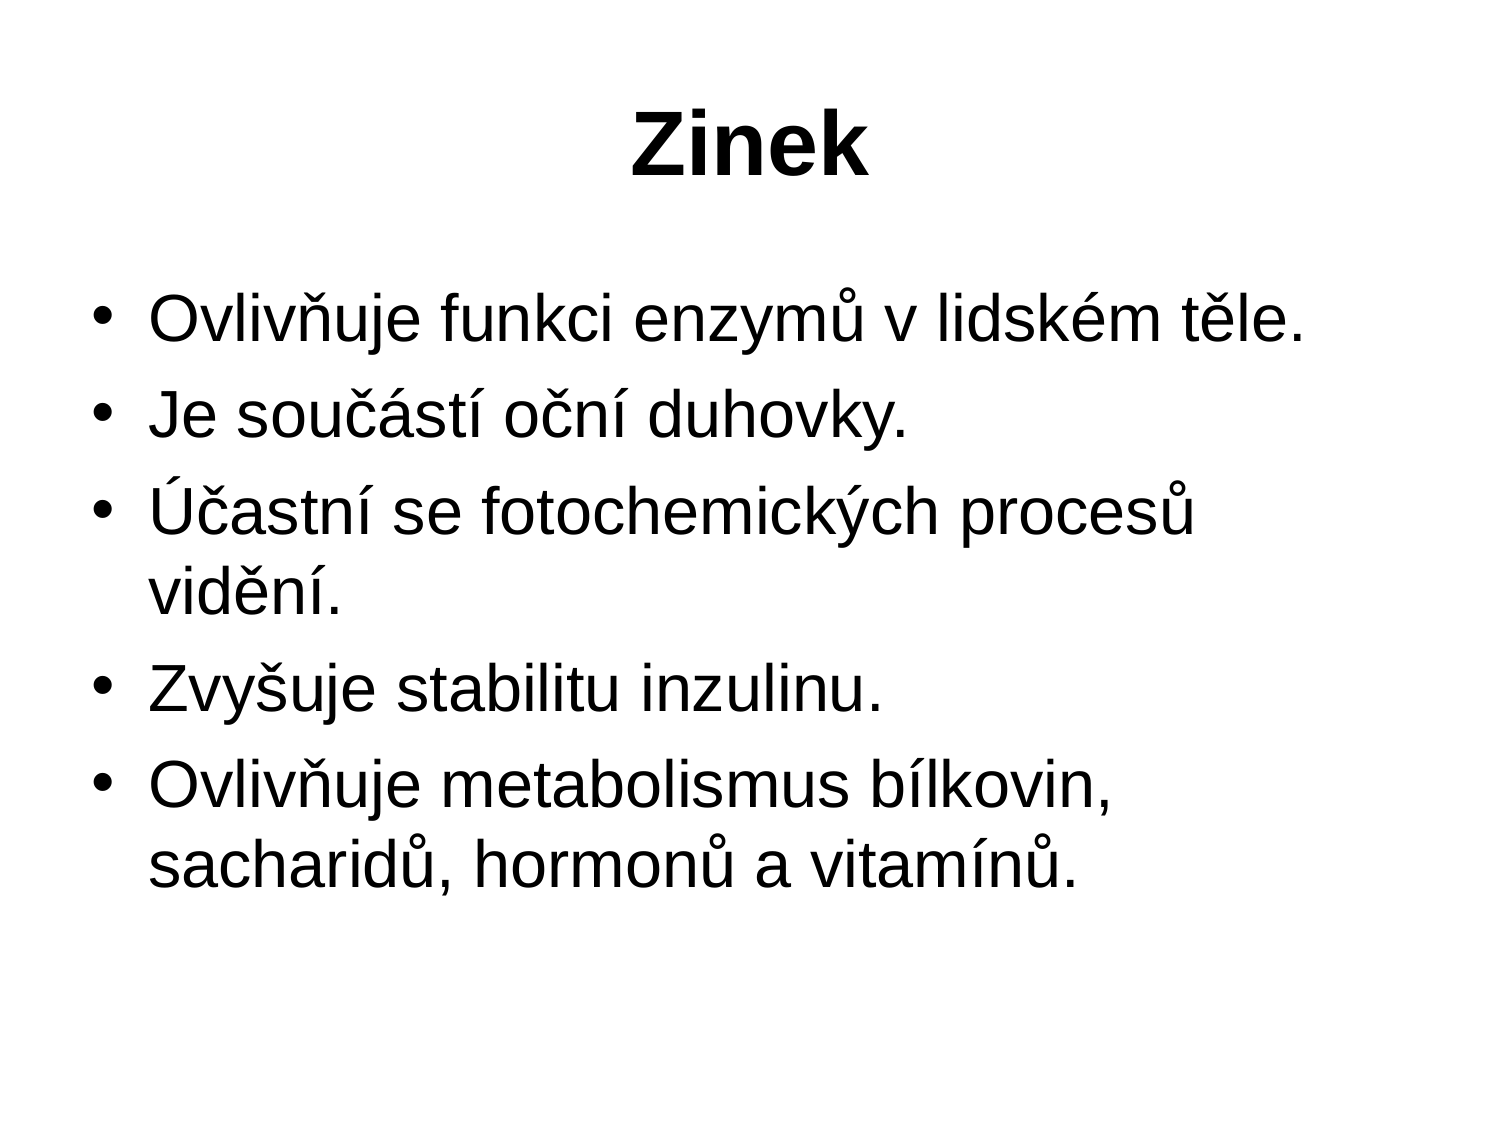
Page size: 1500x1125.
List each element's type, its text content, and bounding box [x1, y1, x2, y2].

list Ovlivňuje funkci enzymů v lidském těle. Je součástí oční duhovky. Účastní se fotochemických procesů vidění. Zvyšuje stabilitu inzulinu. Ovlivňuje metabolismus bílkovin, sacharidů, hormonů a vitamínů. [76, 267, 1427, 1010]
title Zinek [75, 45, 1426, 233]
